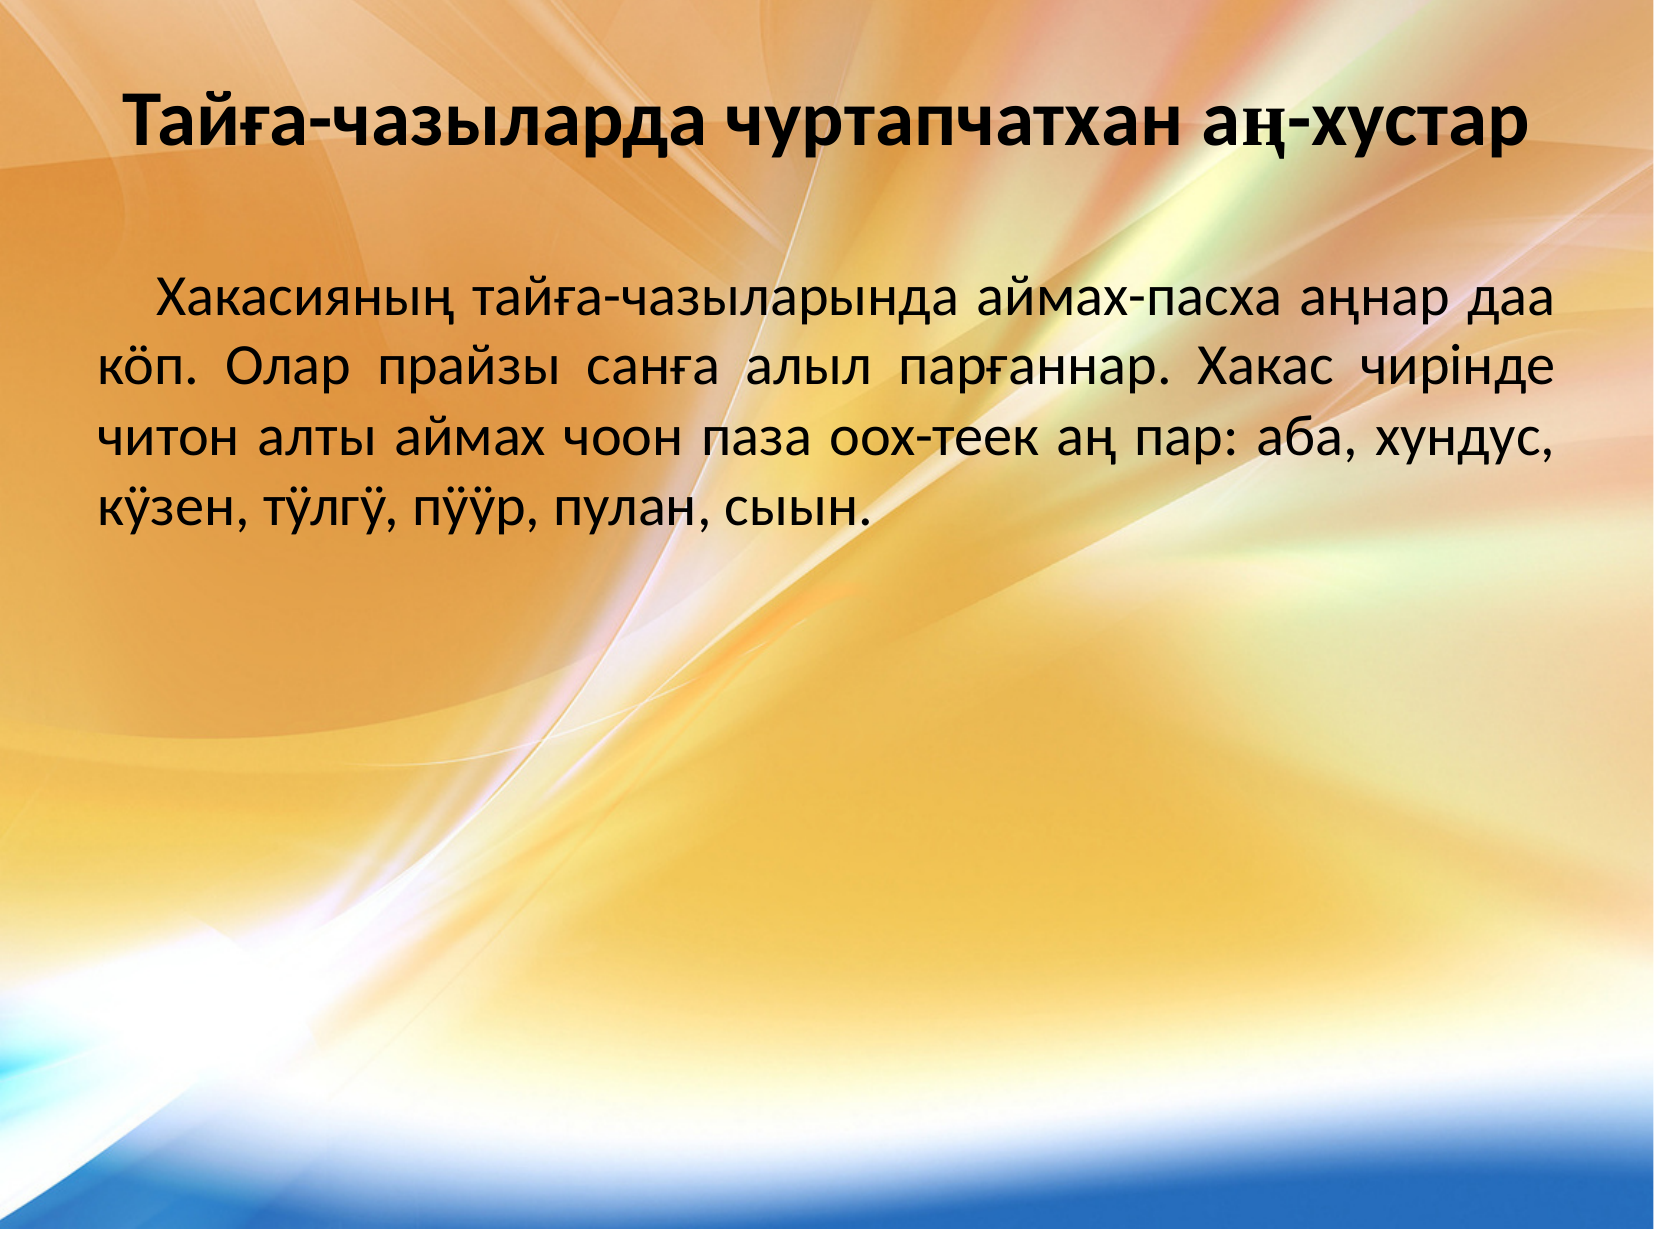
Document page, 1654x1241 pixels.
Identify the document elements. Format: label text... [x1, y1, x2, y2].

picture [0, 0, 1654, 1229]
list Тайға-чазыларда чуртапчатхан аң-хустар Хакасияның тайға-чазыларында аймах-пасха аңнар даа кӧп. Олар прайзы санға алыл парғаннар. Хакас чирiнде читон алты аймах чоон паза оох-теек аң пар: аба, хундус, кӱзен, тӱлгӱ, пӱӱр, пулан, сыын. [82, 59, 1571, 1158]
